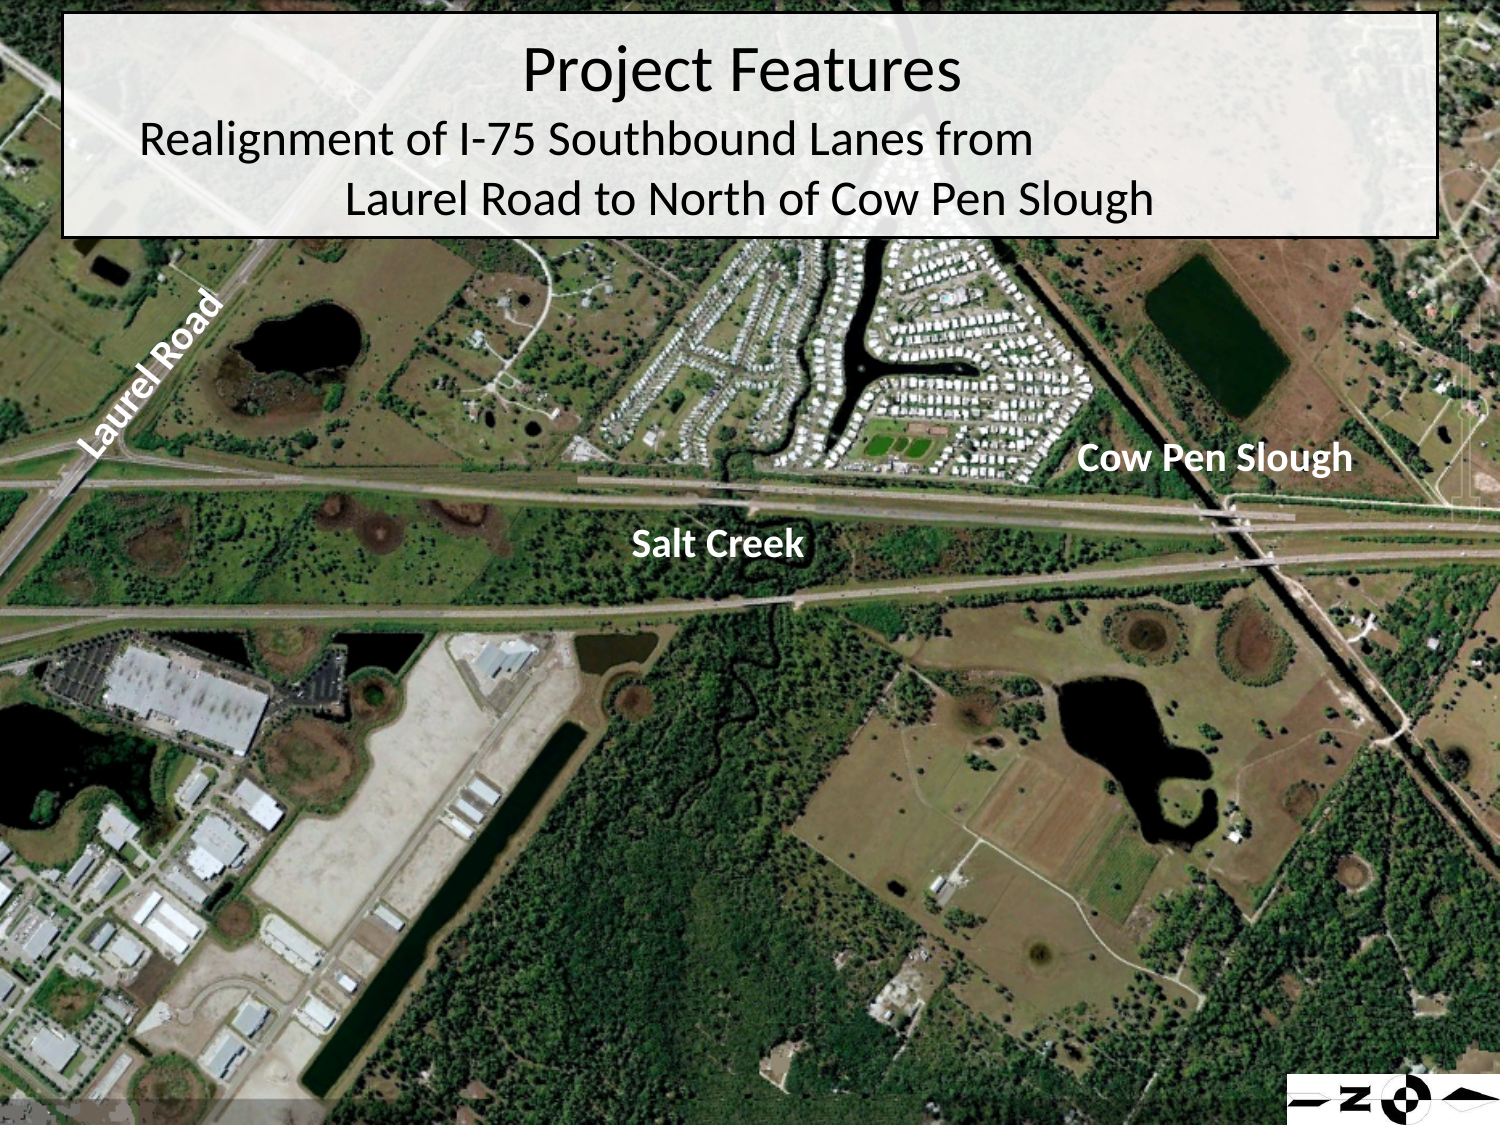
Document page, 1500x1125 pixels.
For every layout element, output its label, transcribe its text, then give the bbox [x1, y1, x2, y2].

text_box Project Features Realignment of I-75 Southbound Lanes from Laurel Road to North of Cow Pen Slough [62, 12, 1438, 238]
picture [0, 0, 1500, 1125]
text_box Salt Creek [562, 499, 863, 575]
text_box Cow Pen Slough [1062, 421, 1500, 487]
text_box Laurel Road [25, 238, 266, 513]
